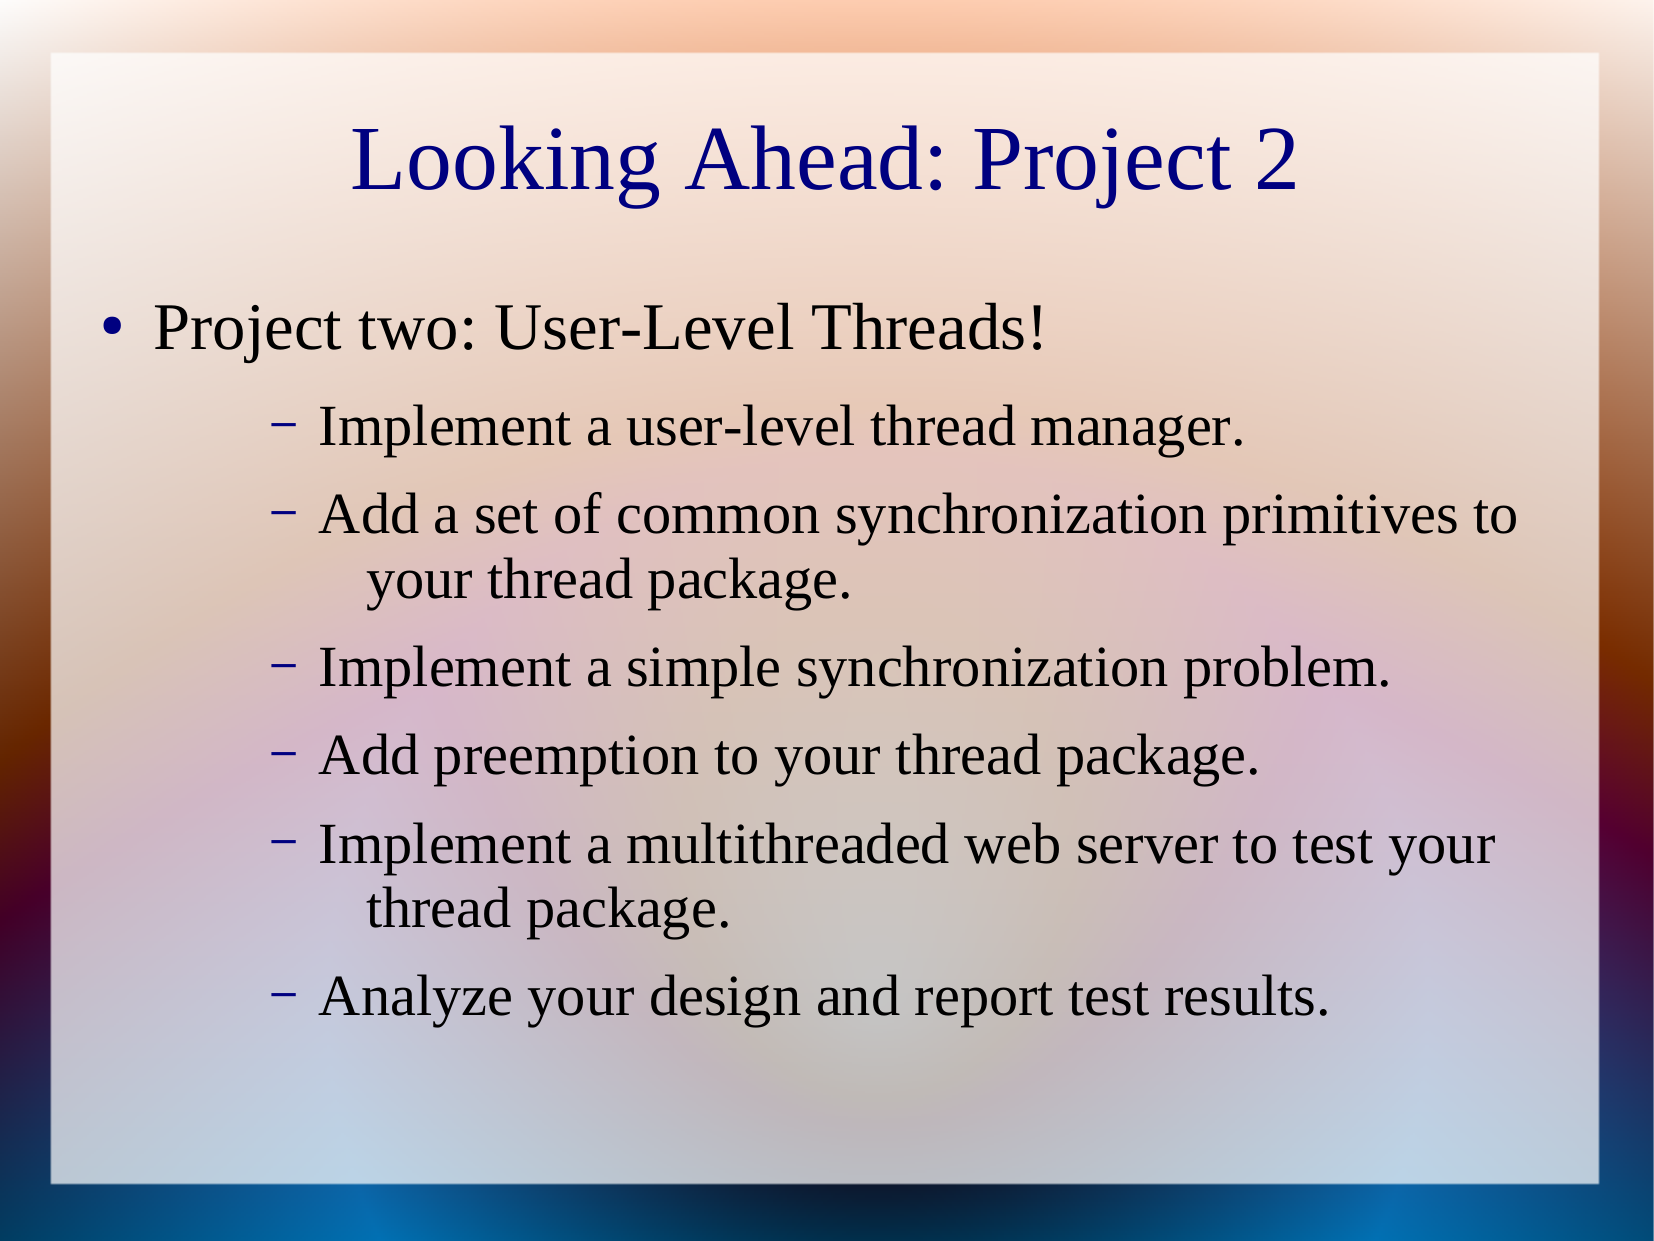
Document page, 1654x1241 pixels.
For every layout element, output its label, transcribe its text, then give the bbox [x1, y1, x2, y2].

title Looking Ahead: Project 2 [82, 62, 1571, 256]
picture [0, 0, 1654, 1241]
list Project two: User-Level Threads! Implement a user-level thread manager. Add a set of common synchronization primitives to your thread package. Implement a simple synchronization problem. Add preemption to your thread package. Implement a multithreaded web server to test your thread package. Analyze your design and report test results. [82, 290, 1571, 1036]
